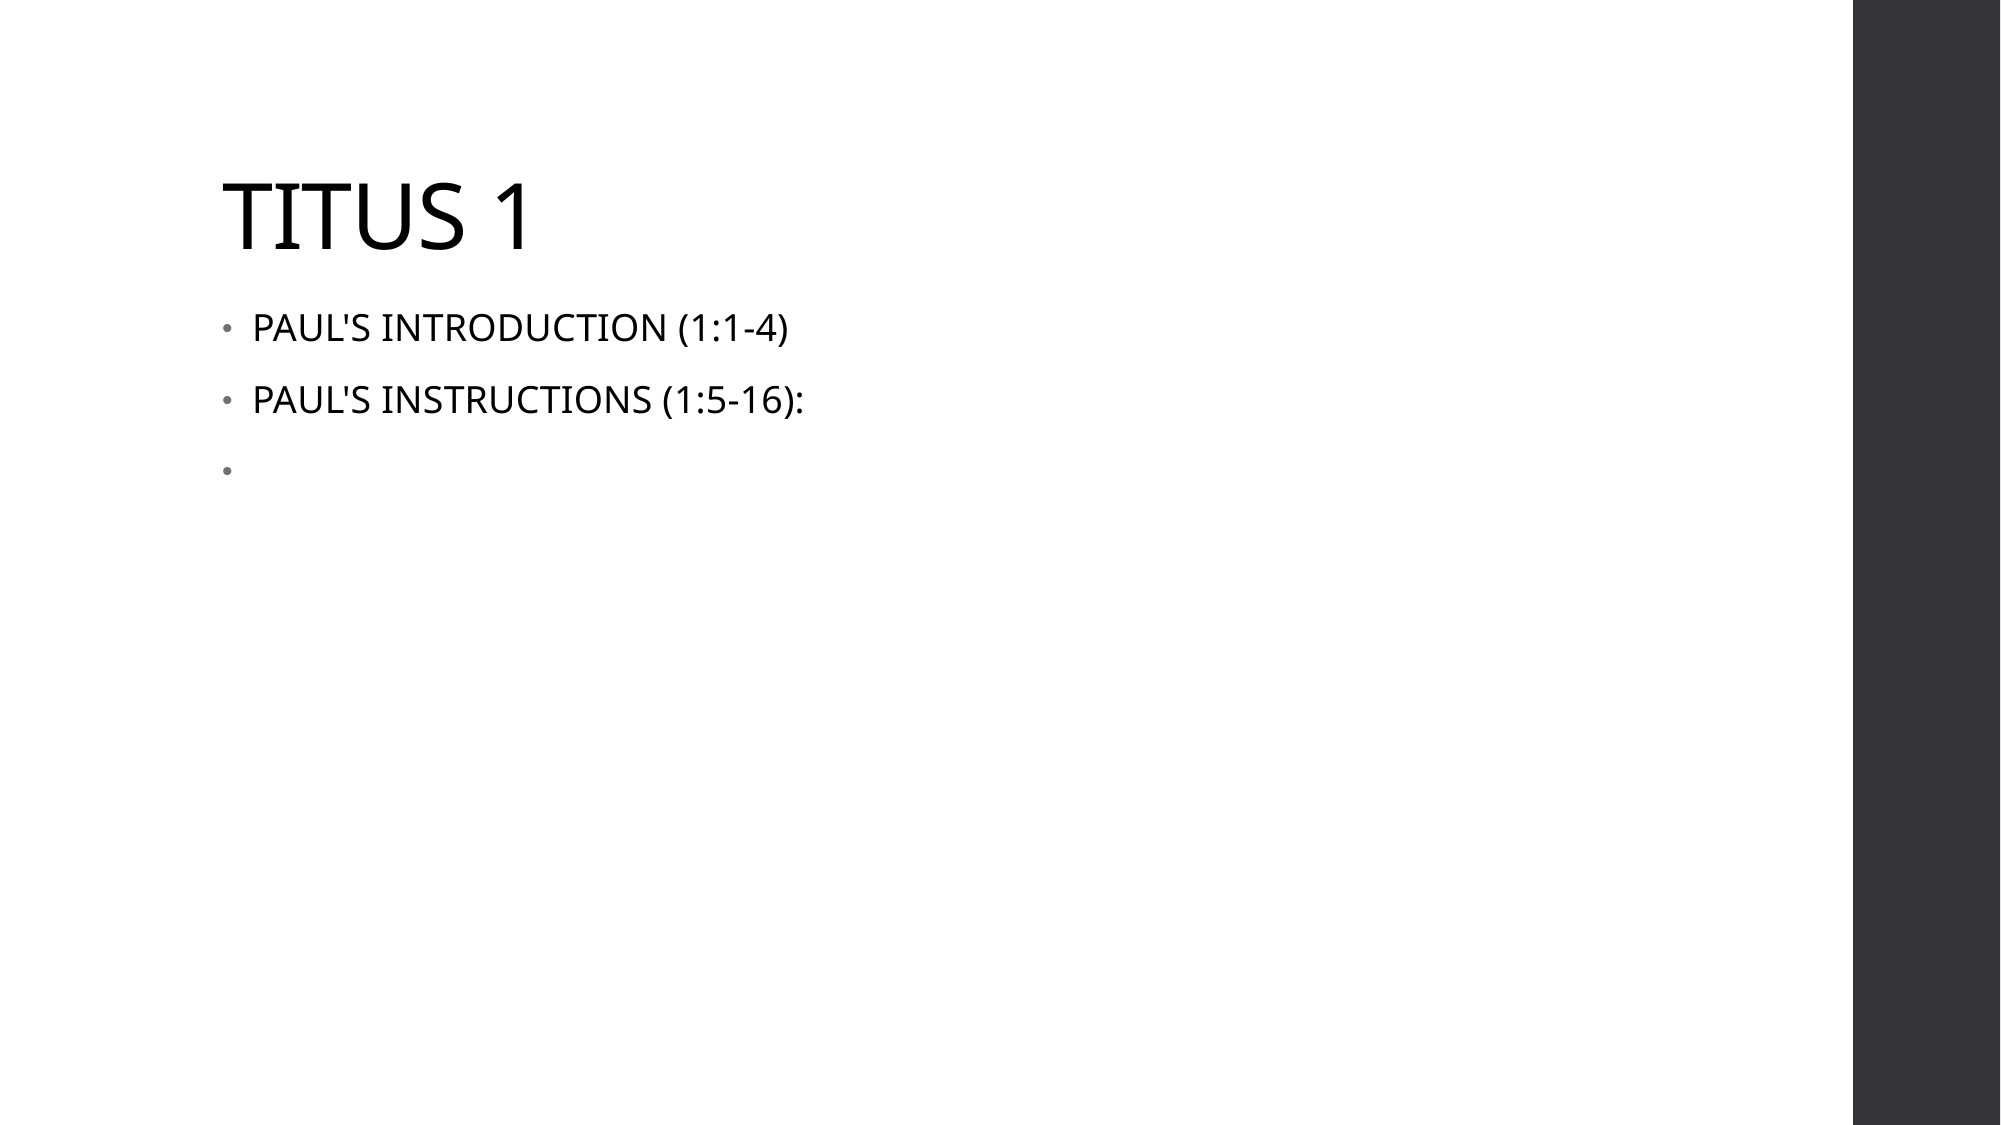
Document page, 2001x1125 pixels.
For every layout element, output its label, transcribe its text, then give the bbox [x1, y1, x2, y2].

list PAUL'S INTRODUCTION (1:1-4) PAUL'S INSTRUCTIONS (1:5-16): [206, 299, 1617, 1014]
title TITUS 1 [206, 60, 1797, 278]
